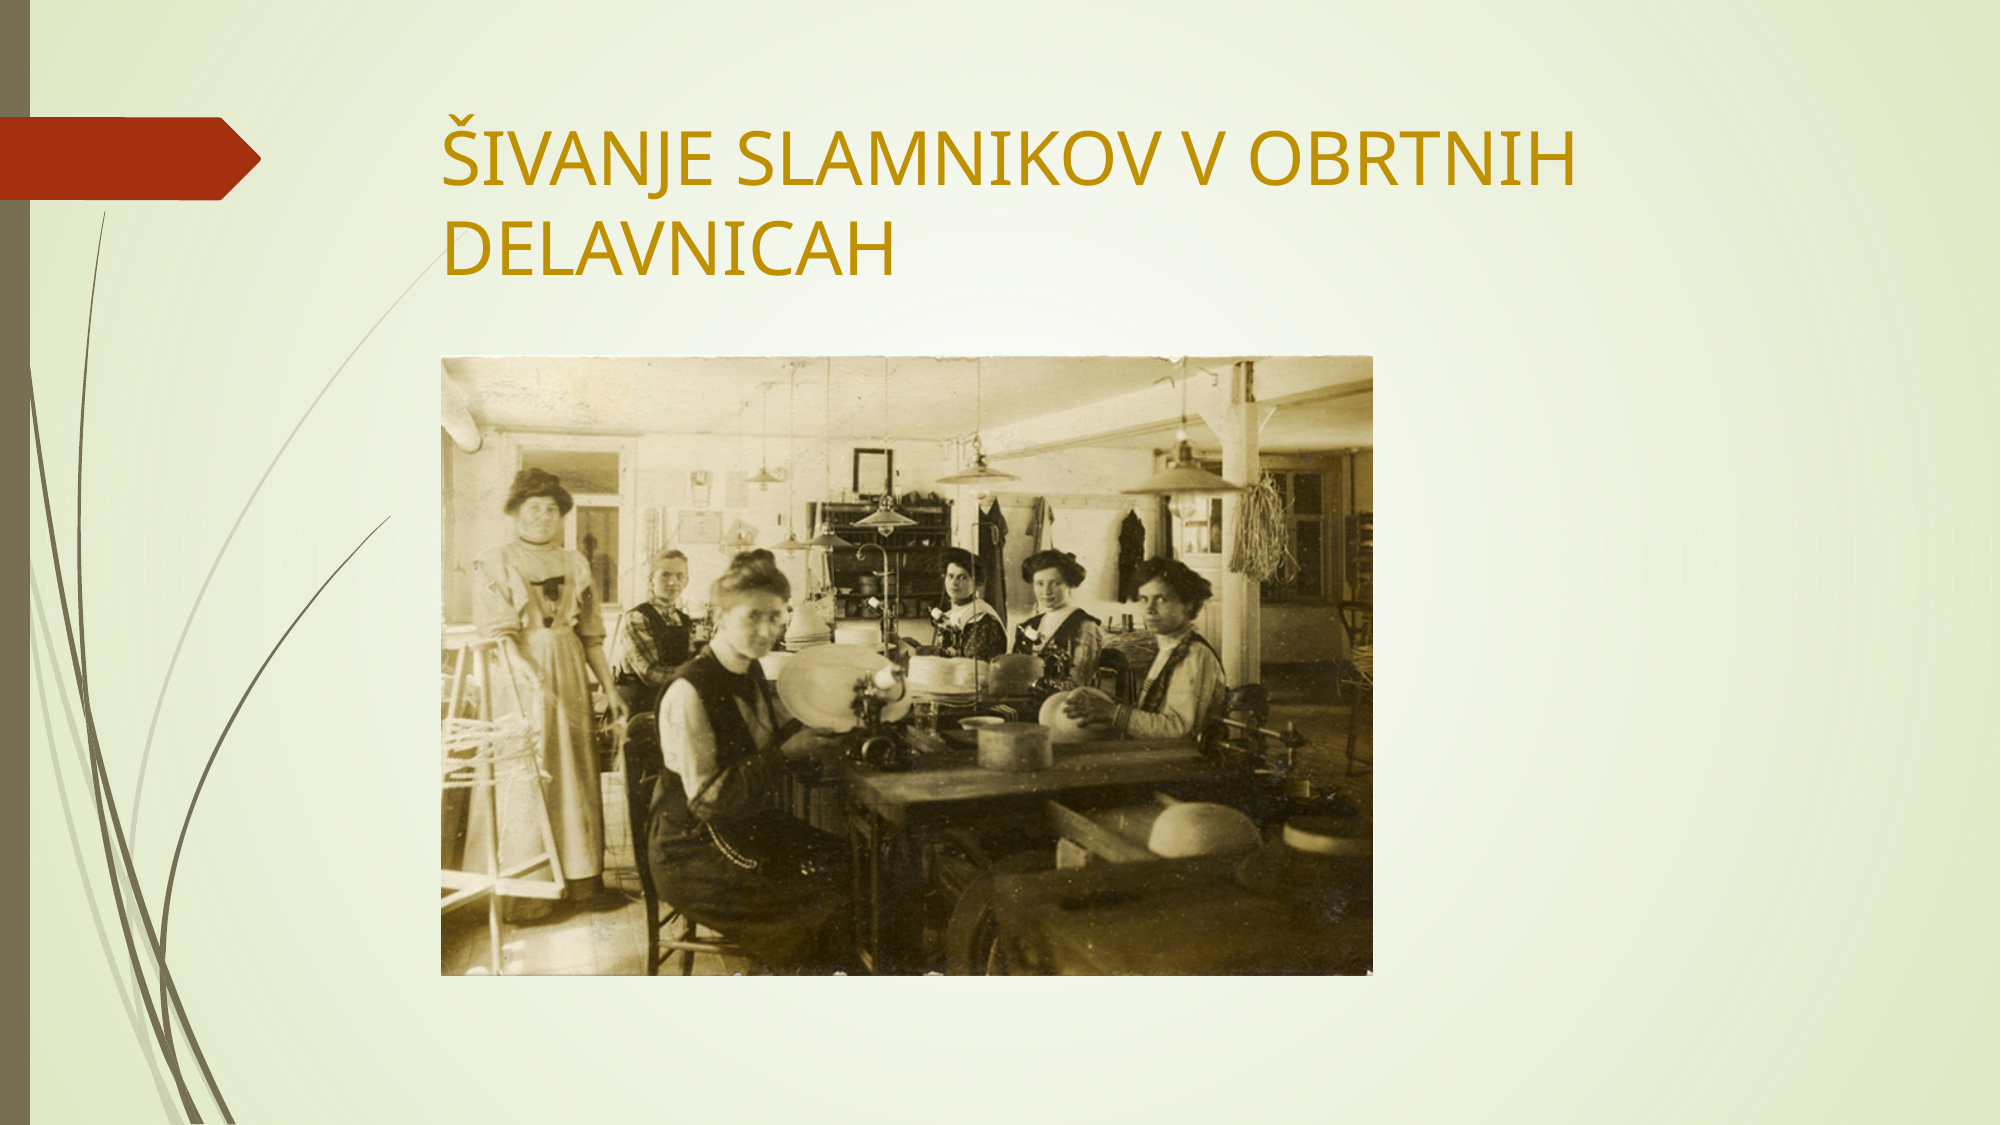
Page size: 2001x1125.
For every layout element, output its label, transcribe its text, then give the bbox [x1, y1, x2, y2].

title ŠIVANJE SLAMNIKOV V OBRTNIH DELAVNICAH [425, 102, 1888, 313]
picture [441, 355, 1373, 976]
